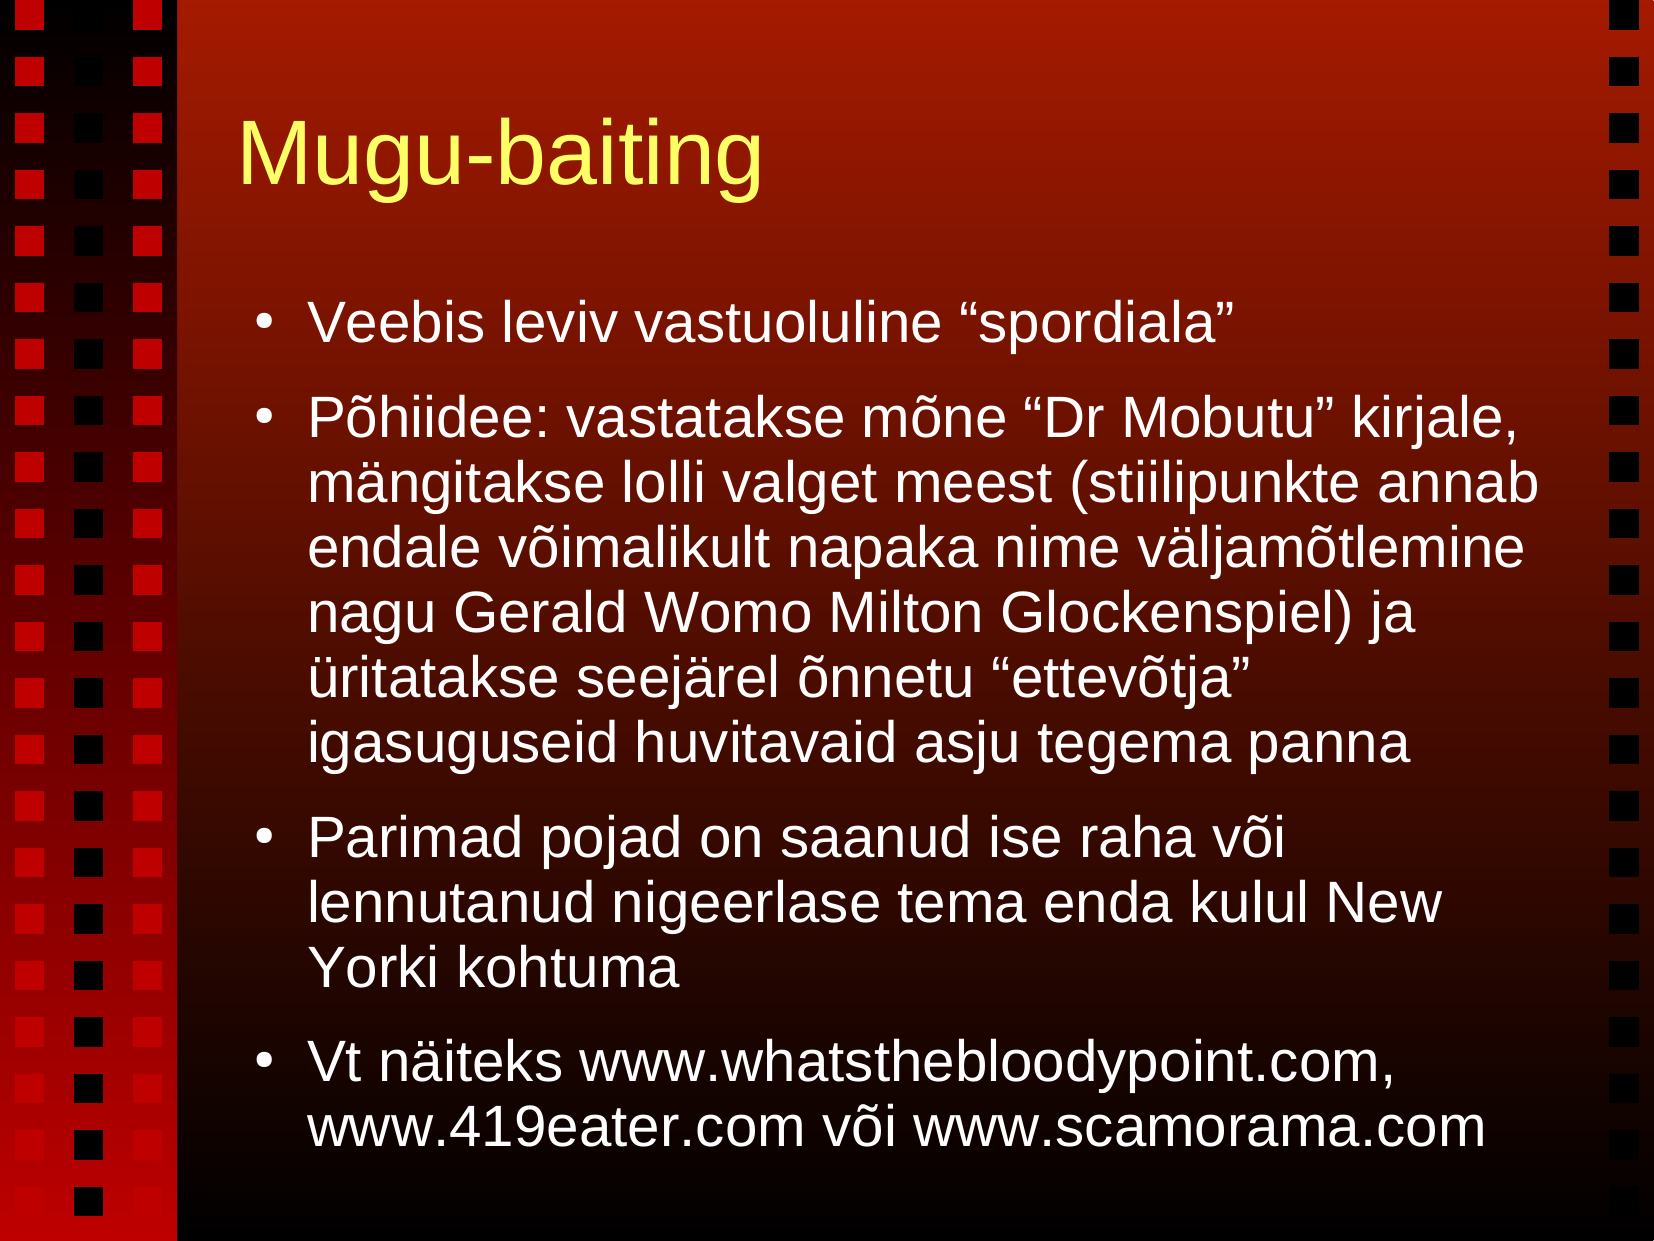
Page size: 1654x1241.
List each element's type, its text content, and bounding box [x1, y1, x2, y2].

list Veebis leviv vastuoluline “spordiala” Põhiidee: vastatakse mõne “Dr Mobutu” kirjale, mängitakse lolli valget meest (stiilipunkte annab endale võimalikult napaka nime väljamõtlemine nagu Gerald Womo Milton Glockenspiel) ja üritatakse seejärel õnnetu “ettevõtja” igasuguseid huvitavaid asju tegema panna Parimad pojad on saanud ise raha või lennutanud nigeerlase tema enda kulul New Yorki kohtuma Vt näiteks www.whatsthebloodypoint.com, www.419eater.com või www.scamorama.com [236, 290, 1571, 1160]
title Mugu-baiting [236, 49, 1571, 257]
